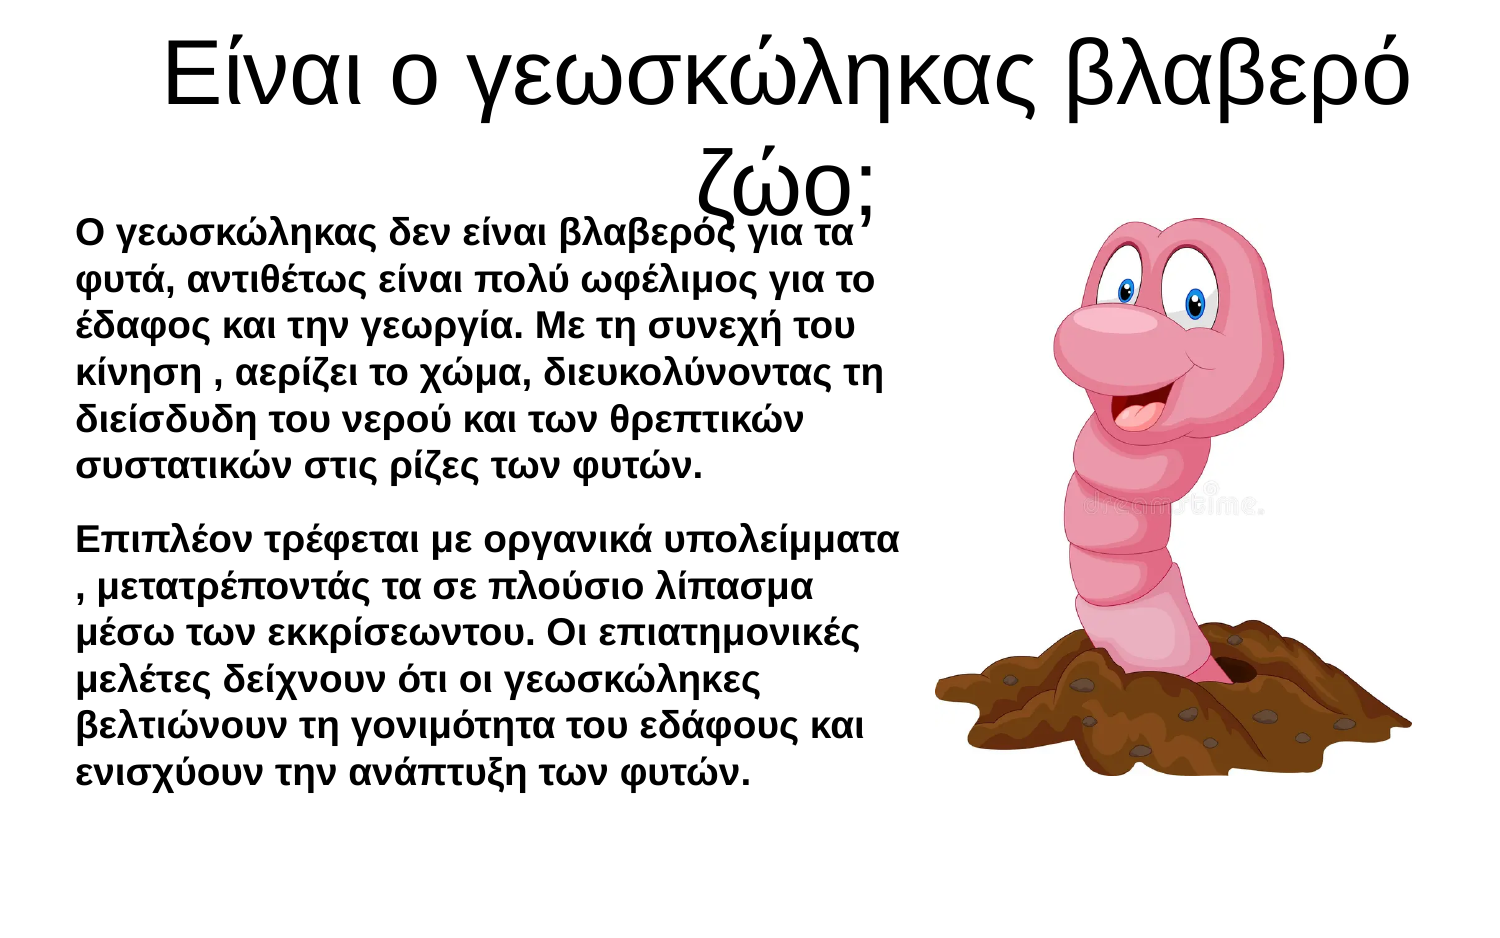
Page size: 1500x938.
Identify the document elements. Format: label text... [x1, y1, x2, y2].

picture [935, 218, 1412, 776]
list Ο γεωσκώληκας δεν είναι βλαβερός για τα φυτά, αντιθέτως είναι πολύ ωφέλιμος για το έδαφος και την γεωργία. Με τη συνεχή του κίνηση , αερίζει το χώμα, διευκολύνοντας τη διείσδυδη του νερού και των θρεπτικών συστατικών στις ρίζες των φυτών. Επιπλέον τρέφεται με οργανικά υπολείμματα , μετατρέποντάς τα σε πλούσιο λίπασμα μέσω των εκκρίσεωντου. Οι επιατημονικές μελέτες δείχνουν ότι οι γεωσκώληκες βελτιώνουν τη γονιμότητα του εδάφους και ενισχύουν την ανάπτυξη των φυτών. [75, 207, 911, 851]
title Είναι ο γεωσκώληκας βλαβερό ζώο; [75, 12, 1500, 219]
